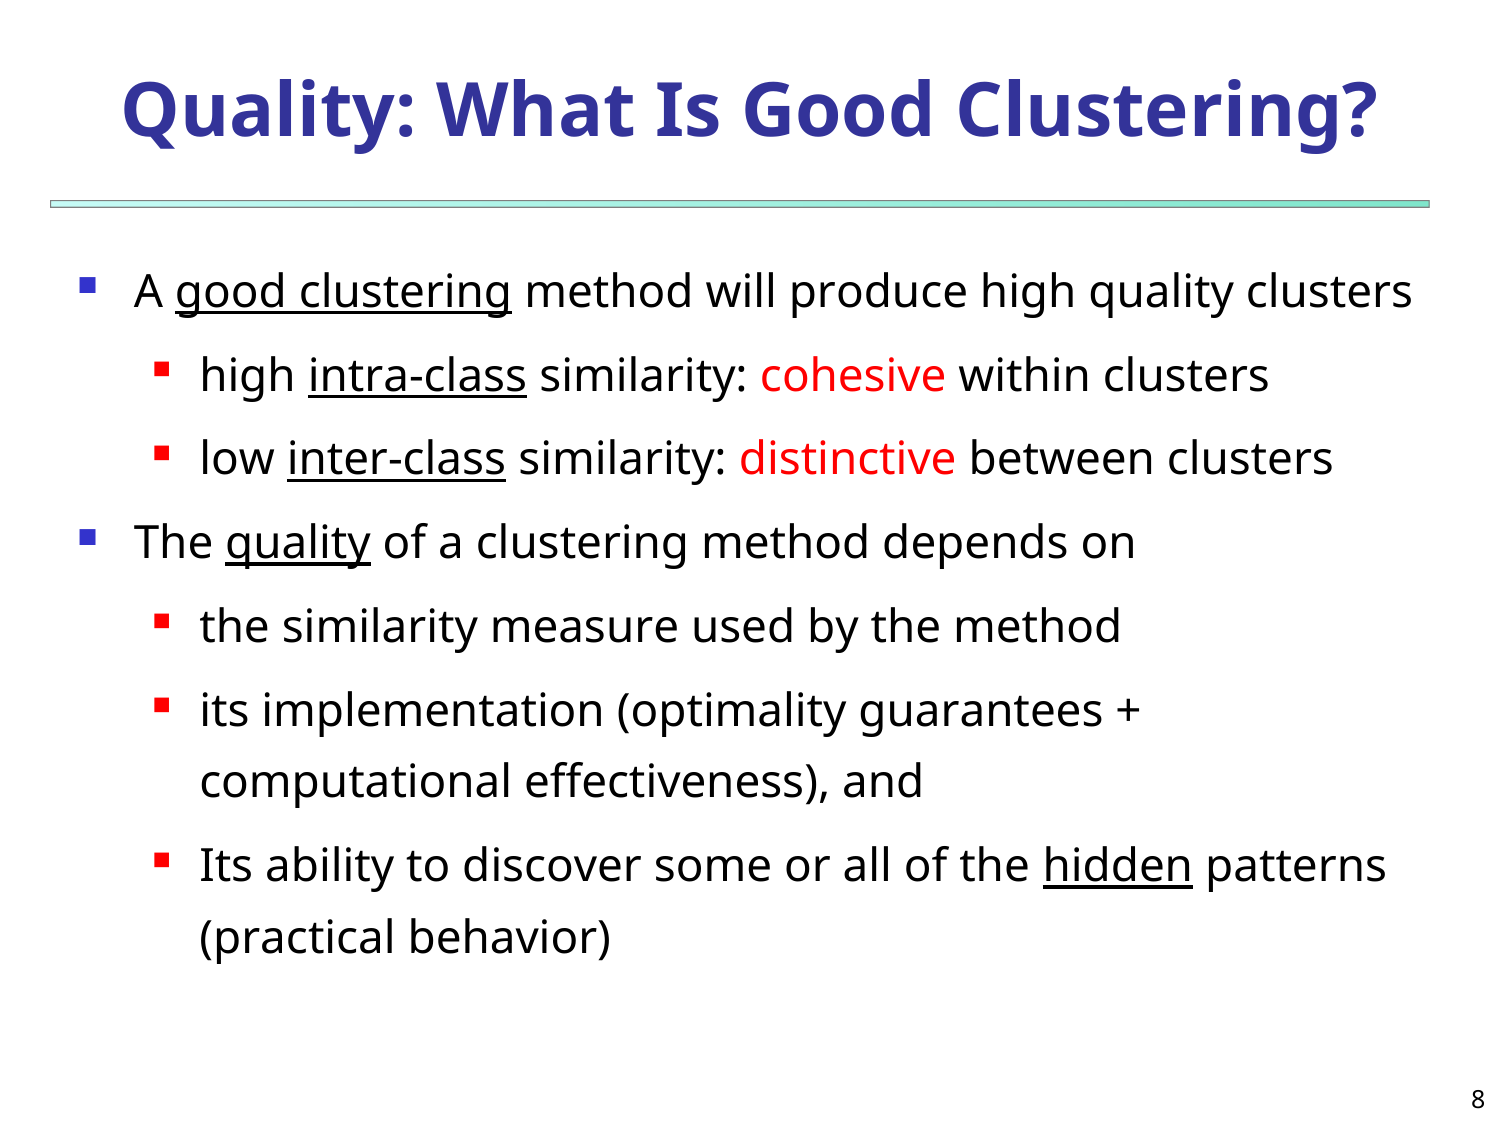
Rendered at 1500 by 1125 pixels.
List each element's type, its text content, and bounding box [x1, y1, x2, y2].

text_box 18 [1187, 1062, 1500, 1125]
list A good clustering method will produce high quality clusters high intra-class similarity: cohesive within clusters low inter-class similarity: distinctive between clusters The quality of a clustering method depends on the similarity measure used by the method its implementation (optimality guarantees + computational effectiveness), and Its ability to discover some or all of the hidden patterns (practical behavior) [62, 237, 1438, 1114]
title Quality: What Is Good Clustering? [0, 53, 1500, 159]
